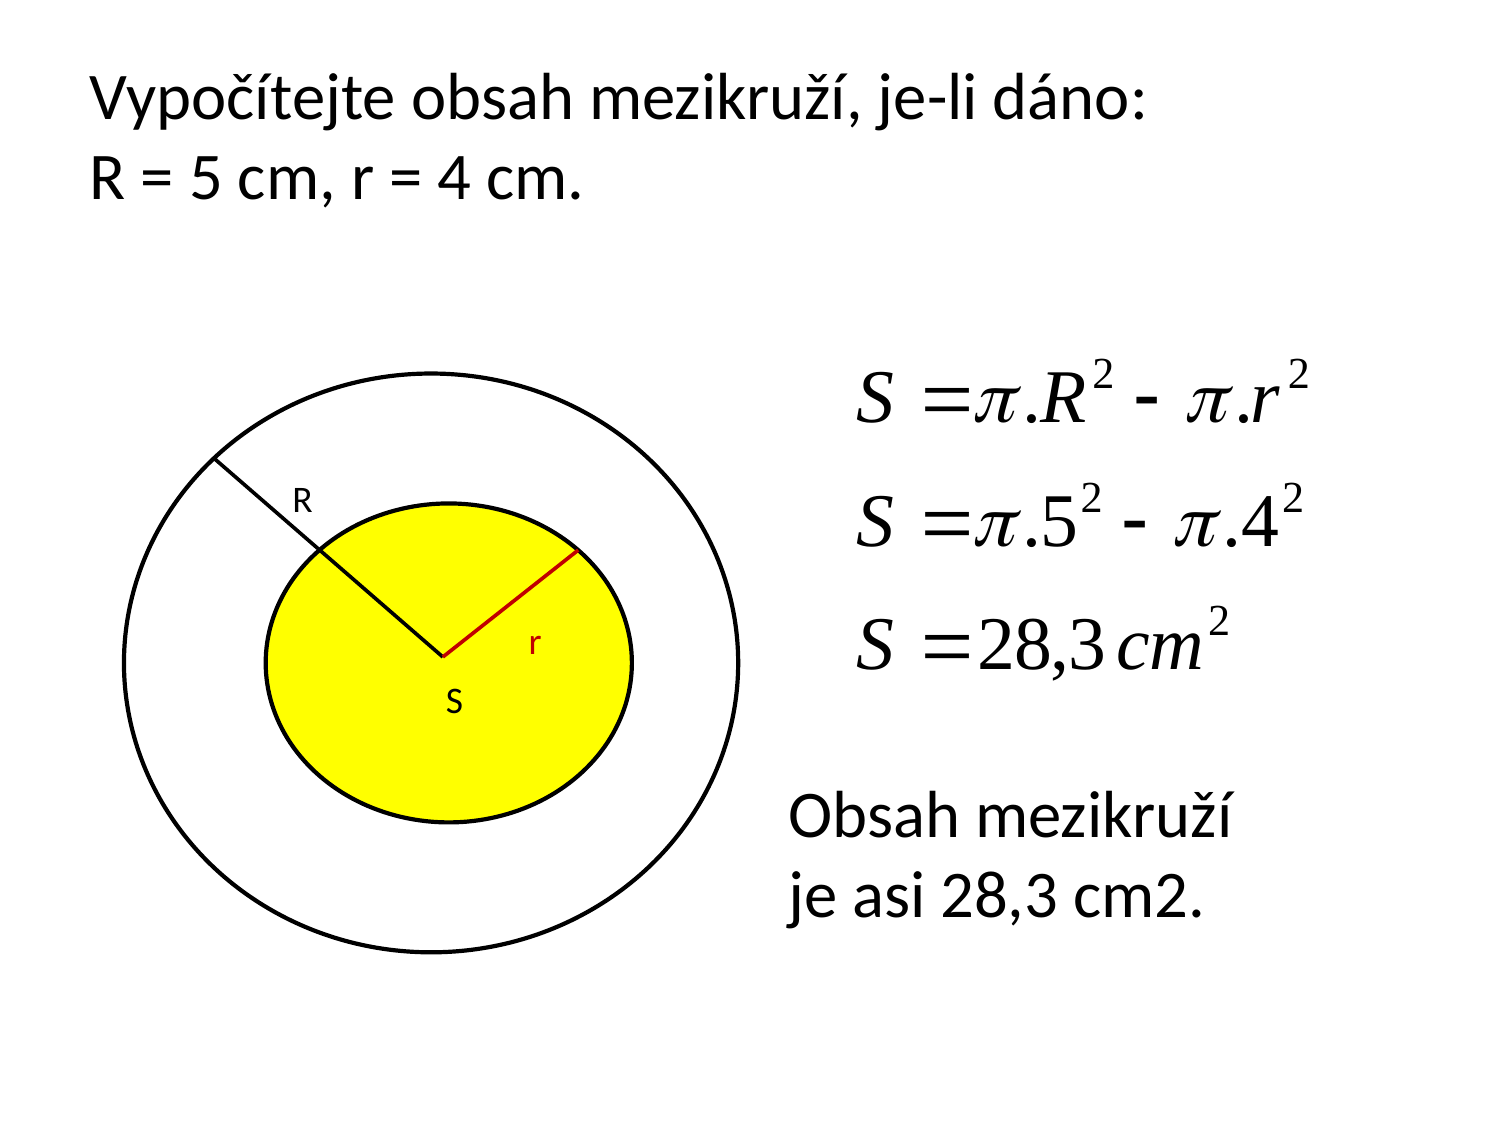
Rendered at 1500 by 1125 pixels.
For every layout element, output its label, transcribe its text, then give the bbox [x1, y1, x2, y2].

text_box [321, 503, 576, 653]
picture [843, 337, 1323, 698]
title Vypočítejte obsah mezikruží, je-li dáno: R = 5 cm, r = 4 cm. [75, 45, 1425, 233]
text_box [265, 550, 632, 823]
list [64, 255, 1415, 998]
text_box R [277, 467, 384, 528]
text_box Obsah mezikruží je asi 28,3 cm2. [773, 763, 1282, 938]
text_box r [513, 609, 609, 670]
text_box S [430, 668, 514, 729]
